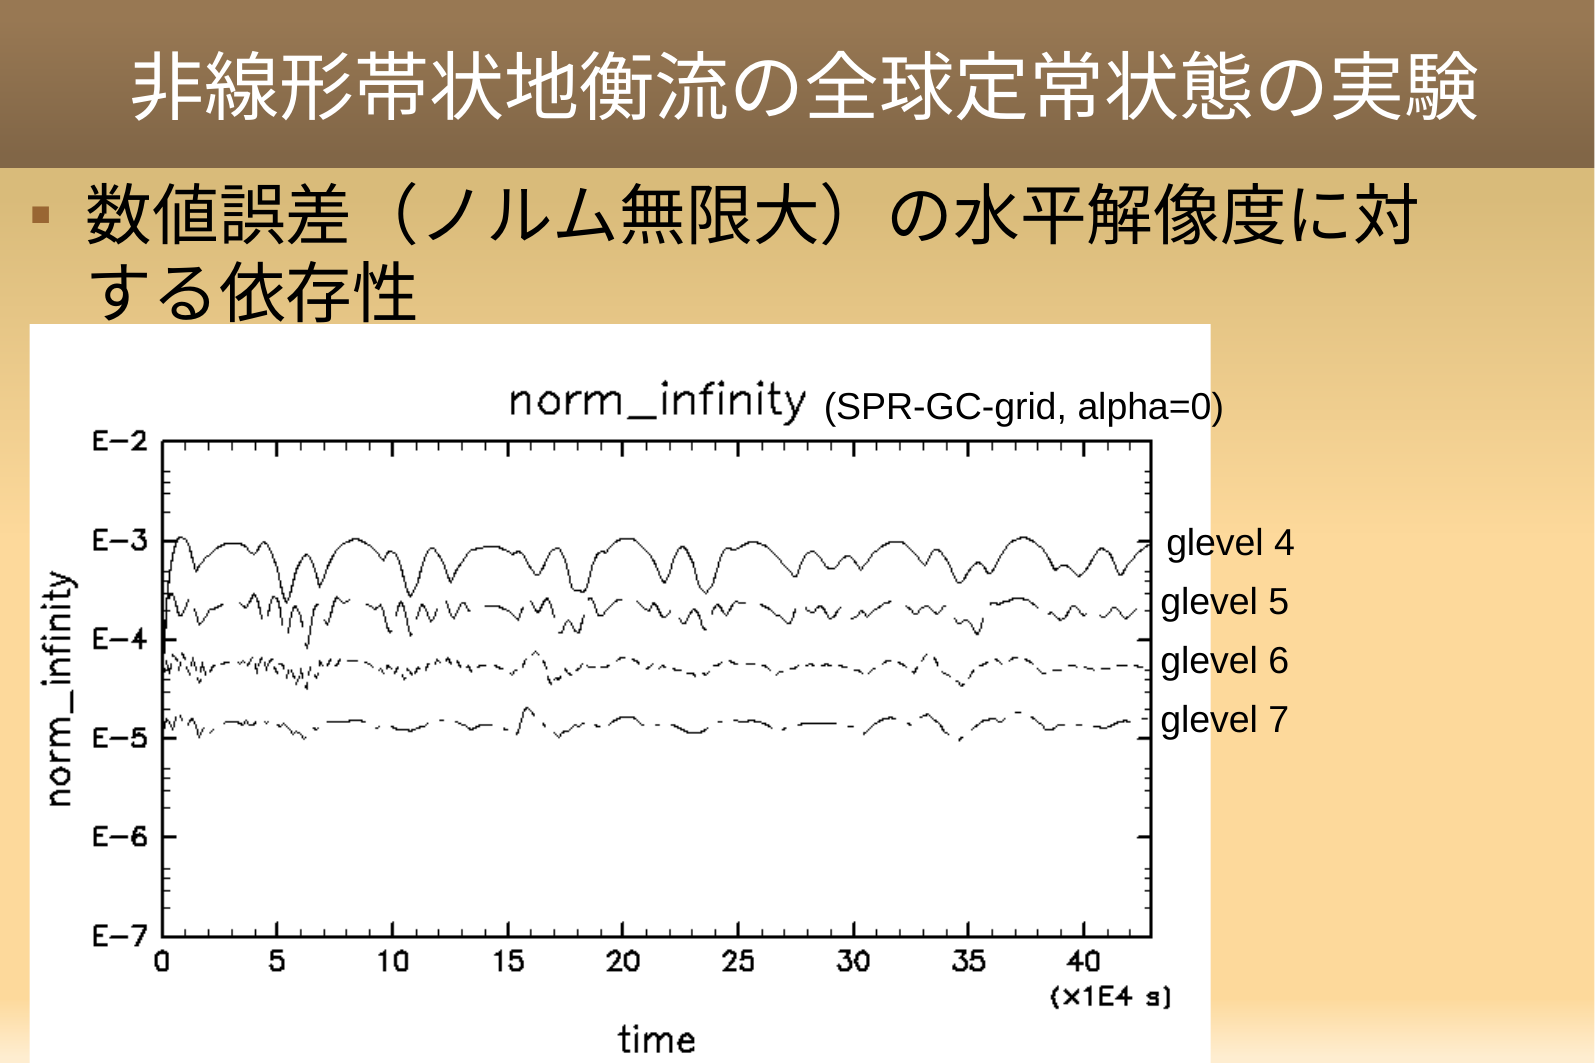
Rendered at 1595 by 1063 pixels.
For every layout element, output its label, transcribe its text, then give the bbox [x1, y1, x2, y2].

text_box glevel 4 [1151, 513, 1418, 571]
list 数値誤差（ノルム無限大）の水平解像度に対する依存性 [14, 177, 1450, 880]
text_box glevel 7 [1145, 690, 1412, 748]
text_box (SPR-GC-grid, alpha=0) [809, 377, 1347, 435]
text_box glevel 6 [1145, 631, 1412, 689]
text_box glevel 5 [1145, 572, 1412, 630]
picture [0, 0, 1595, 1063]
title 非線形帯状地衡流の全球定常状態の実験 [74, 0, 1510, 178]
